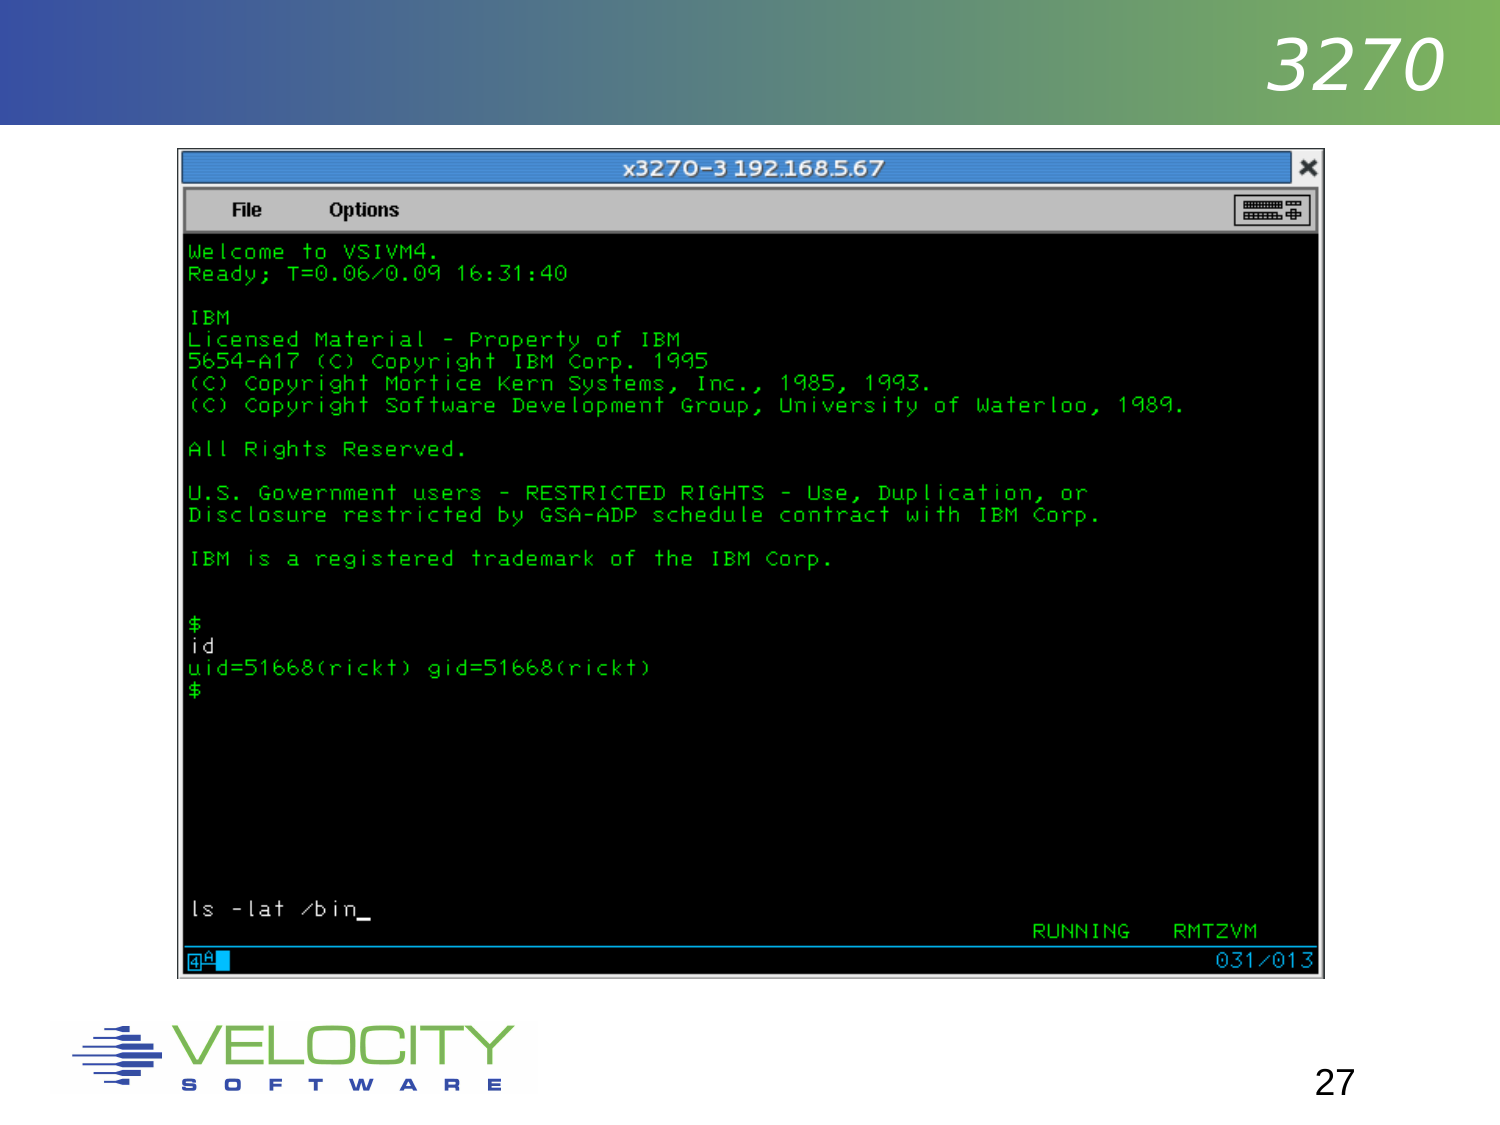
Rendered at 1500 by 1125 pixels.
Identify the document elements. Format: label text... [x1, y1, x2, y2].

picture [50, 1021, 538, 1094]
picture [177, 148, 1325, 979]
title 3270 [62, 12, 1463, 113]
